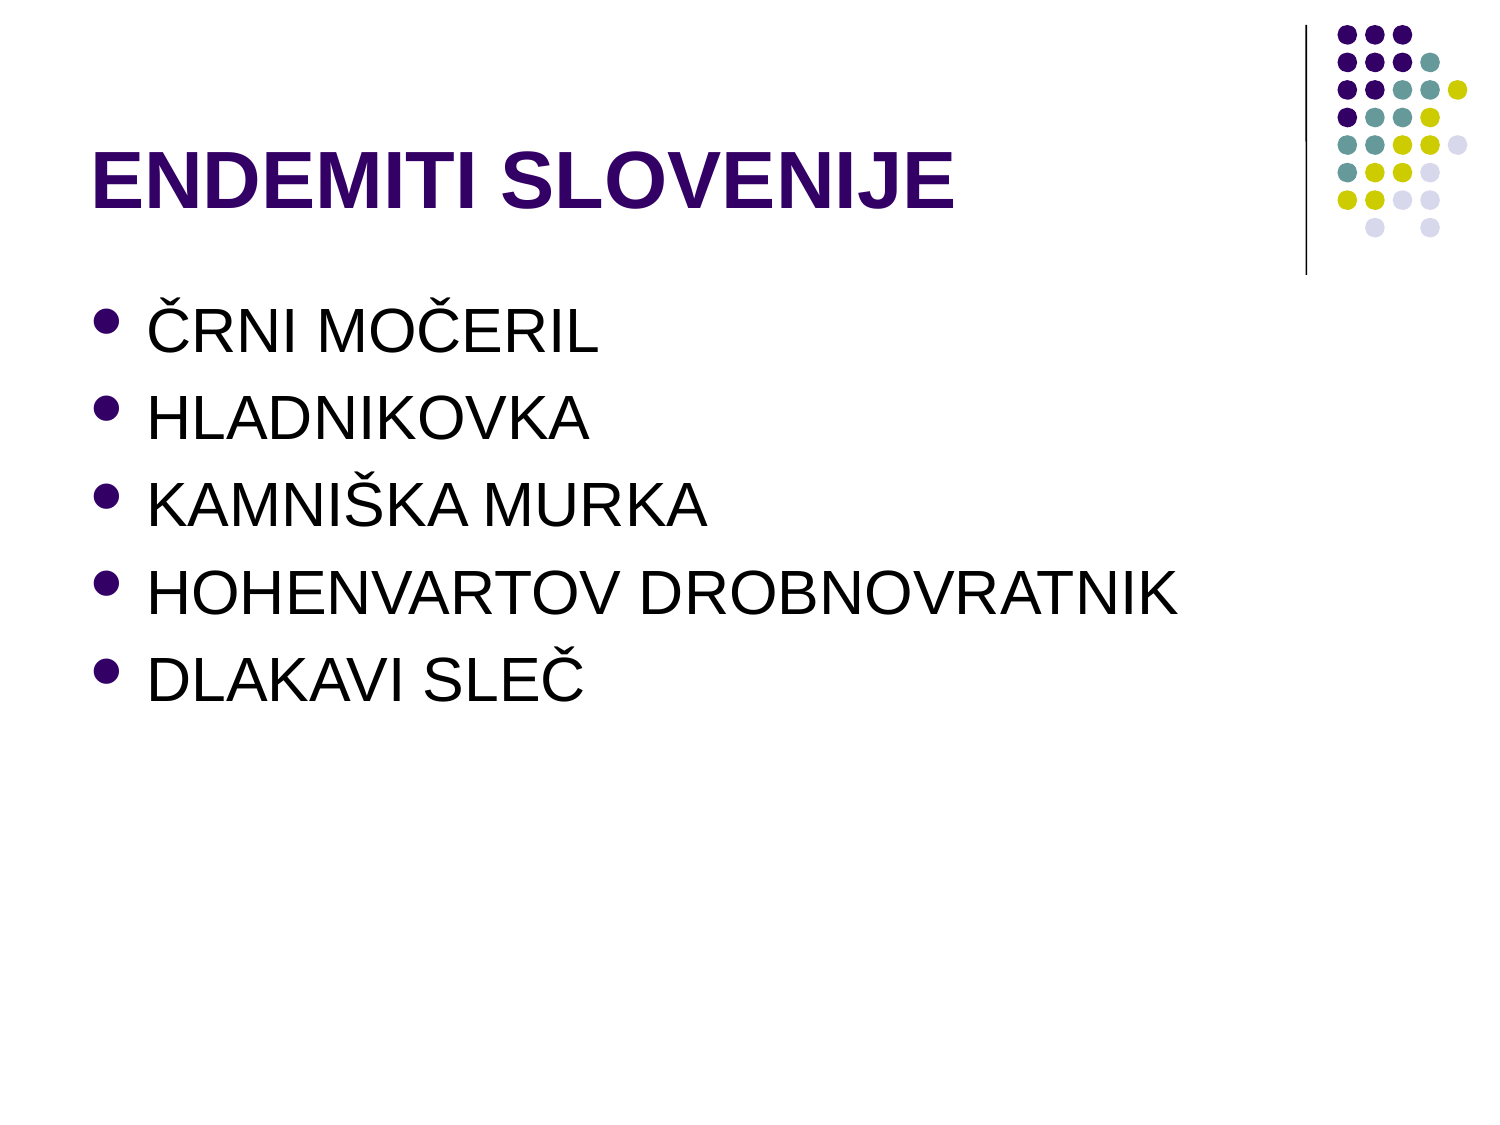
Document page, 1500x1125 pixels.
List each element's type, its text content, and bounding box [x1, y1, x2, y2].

list ČRNI MOČERIL HLADNIKOVKA KAMNIŠKA MURKA HOHENVARTOV DROBNOVRATNIK DLAKAVI SLEČ [75, 282, 1425, 1006]
title ENDEMITI SLOVENIJE [75, 20, 1313, 233]
